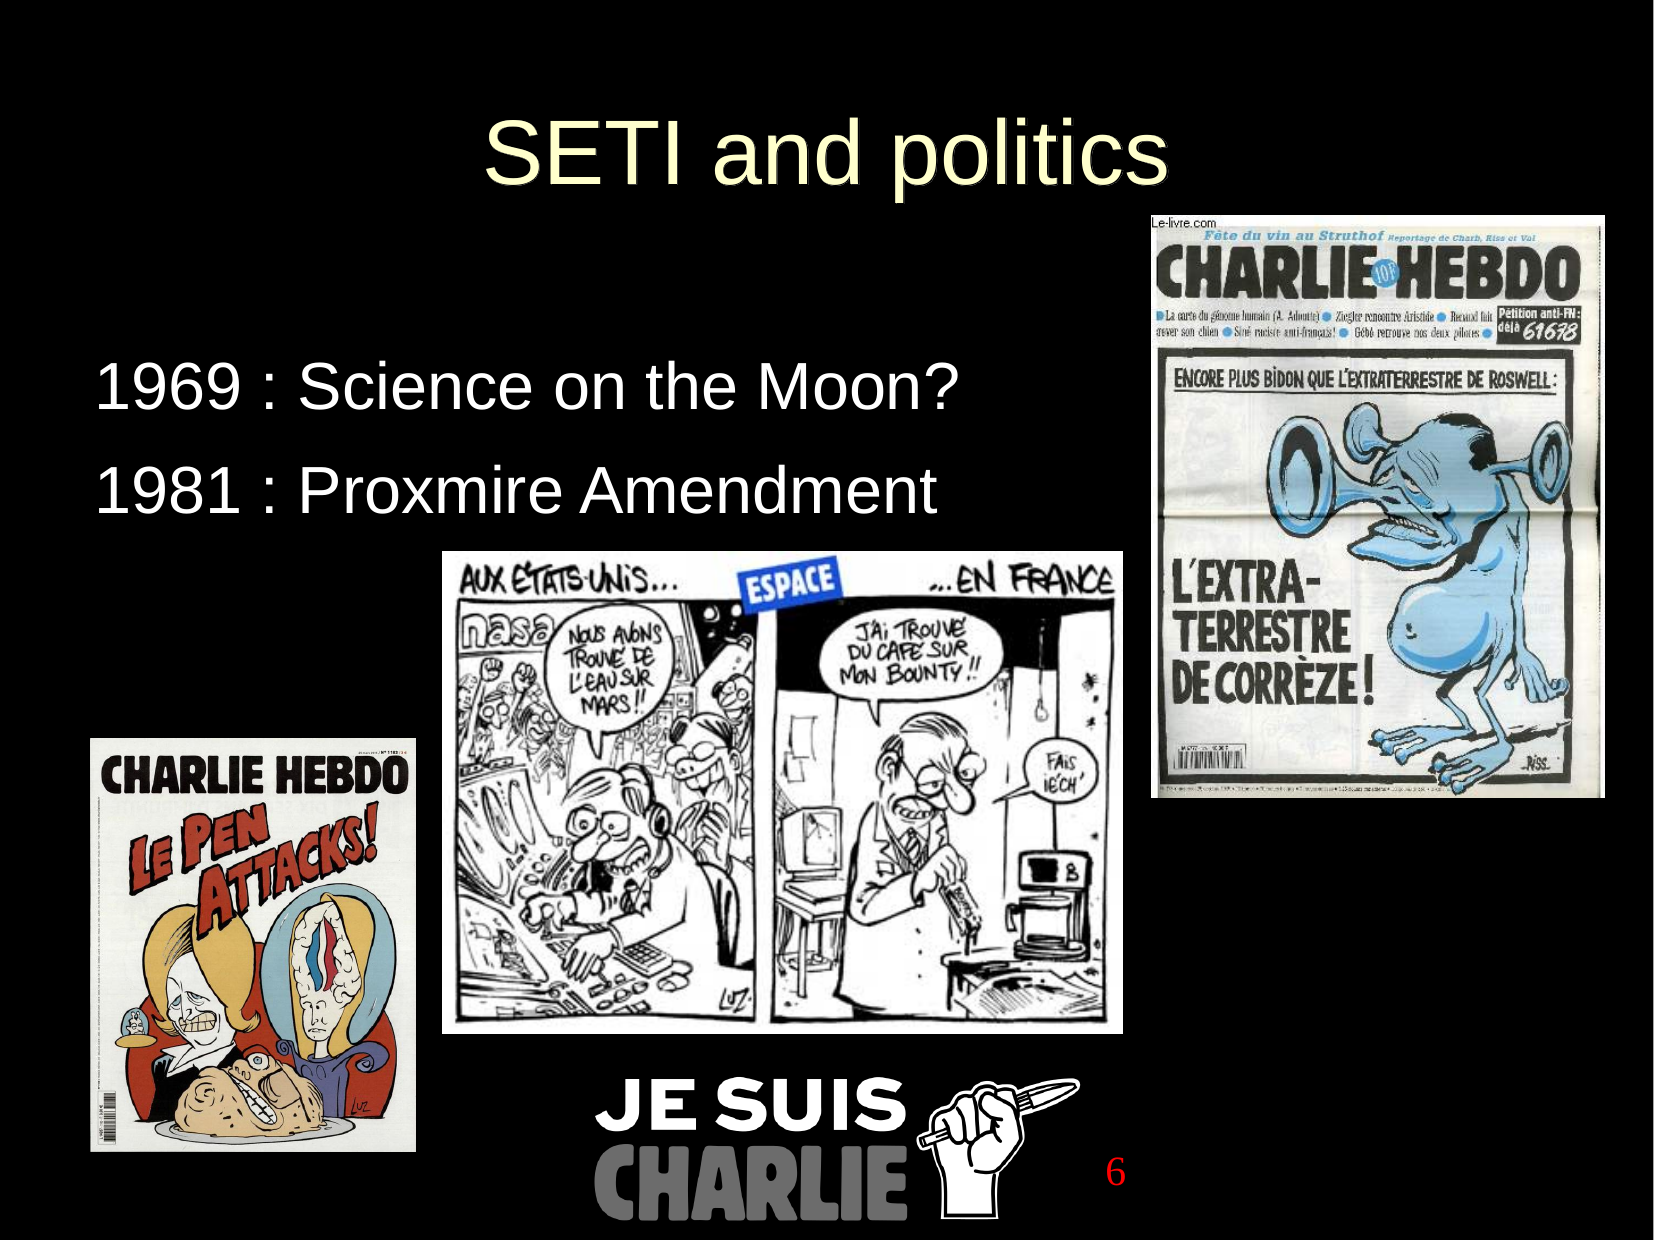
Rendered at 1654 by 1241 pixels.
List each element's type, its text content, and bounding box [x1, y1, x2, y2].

list 1969 : Science on the Moon? 1981 : Proxmire Amendment [76, 244, 1506, 1034]
picture [1151, 215, 1605, 798]
picture [442, 551, 1123, 1034]
title SETI and politics [82, 49, 1571, 244]
picture [587, 1062, 1093, 1225]
picture [90, 738, 416, 1152]
